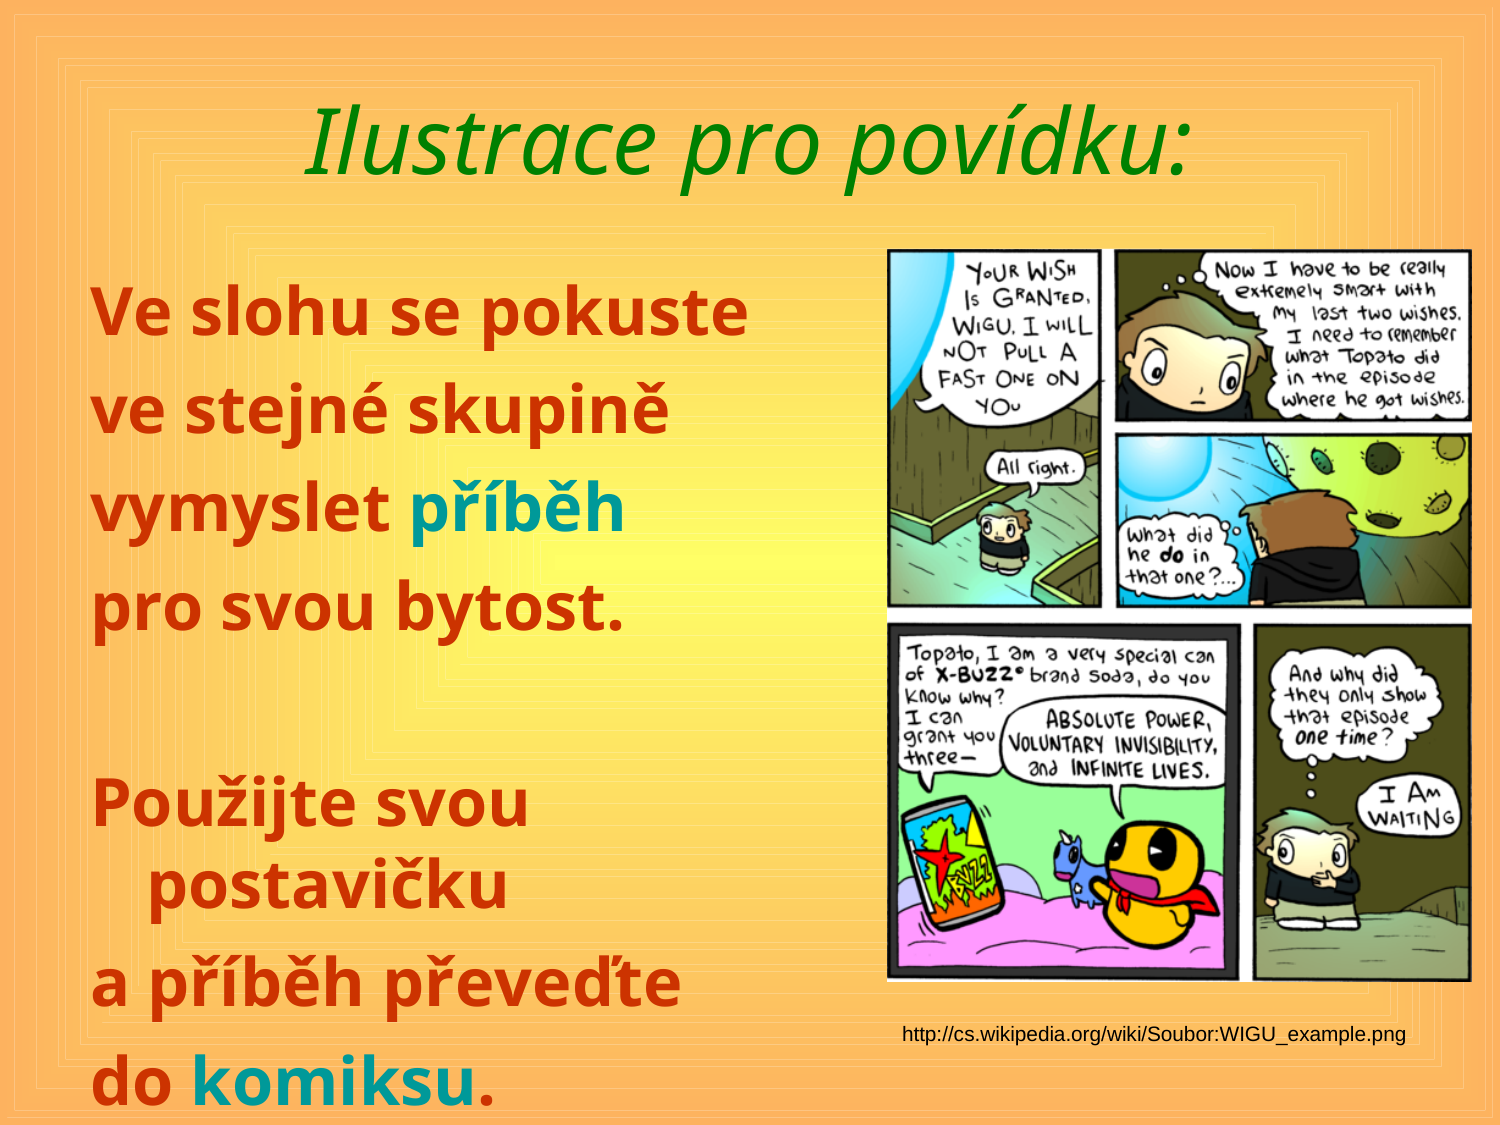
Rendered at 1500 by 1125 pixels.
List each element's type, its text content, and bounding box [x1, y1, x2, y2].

text_box http://cs.wikipedia.org/wiki/Soubor:WIGU_example.png [887, 1012, 1463, 1053]
title Ilustrace pro povídku: [75, 45, 1426, 233]
picture [887, 249, 1472, 982]
list Ve slohu se pokuste ve stejné skupině vymyslet příběh pro svou bytost. Použijte svou postavičku a příběh převeďte do komiksu. [75, 262, 888, 1125]
